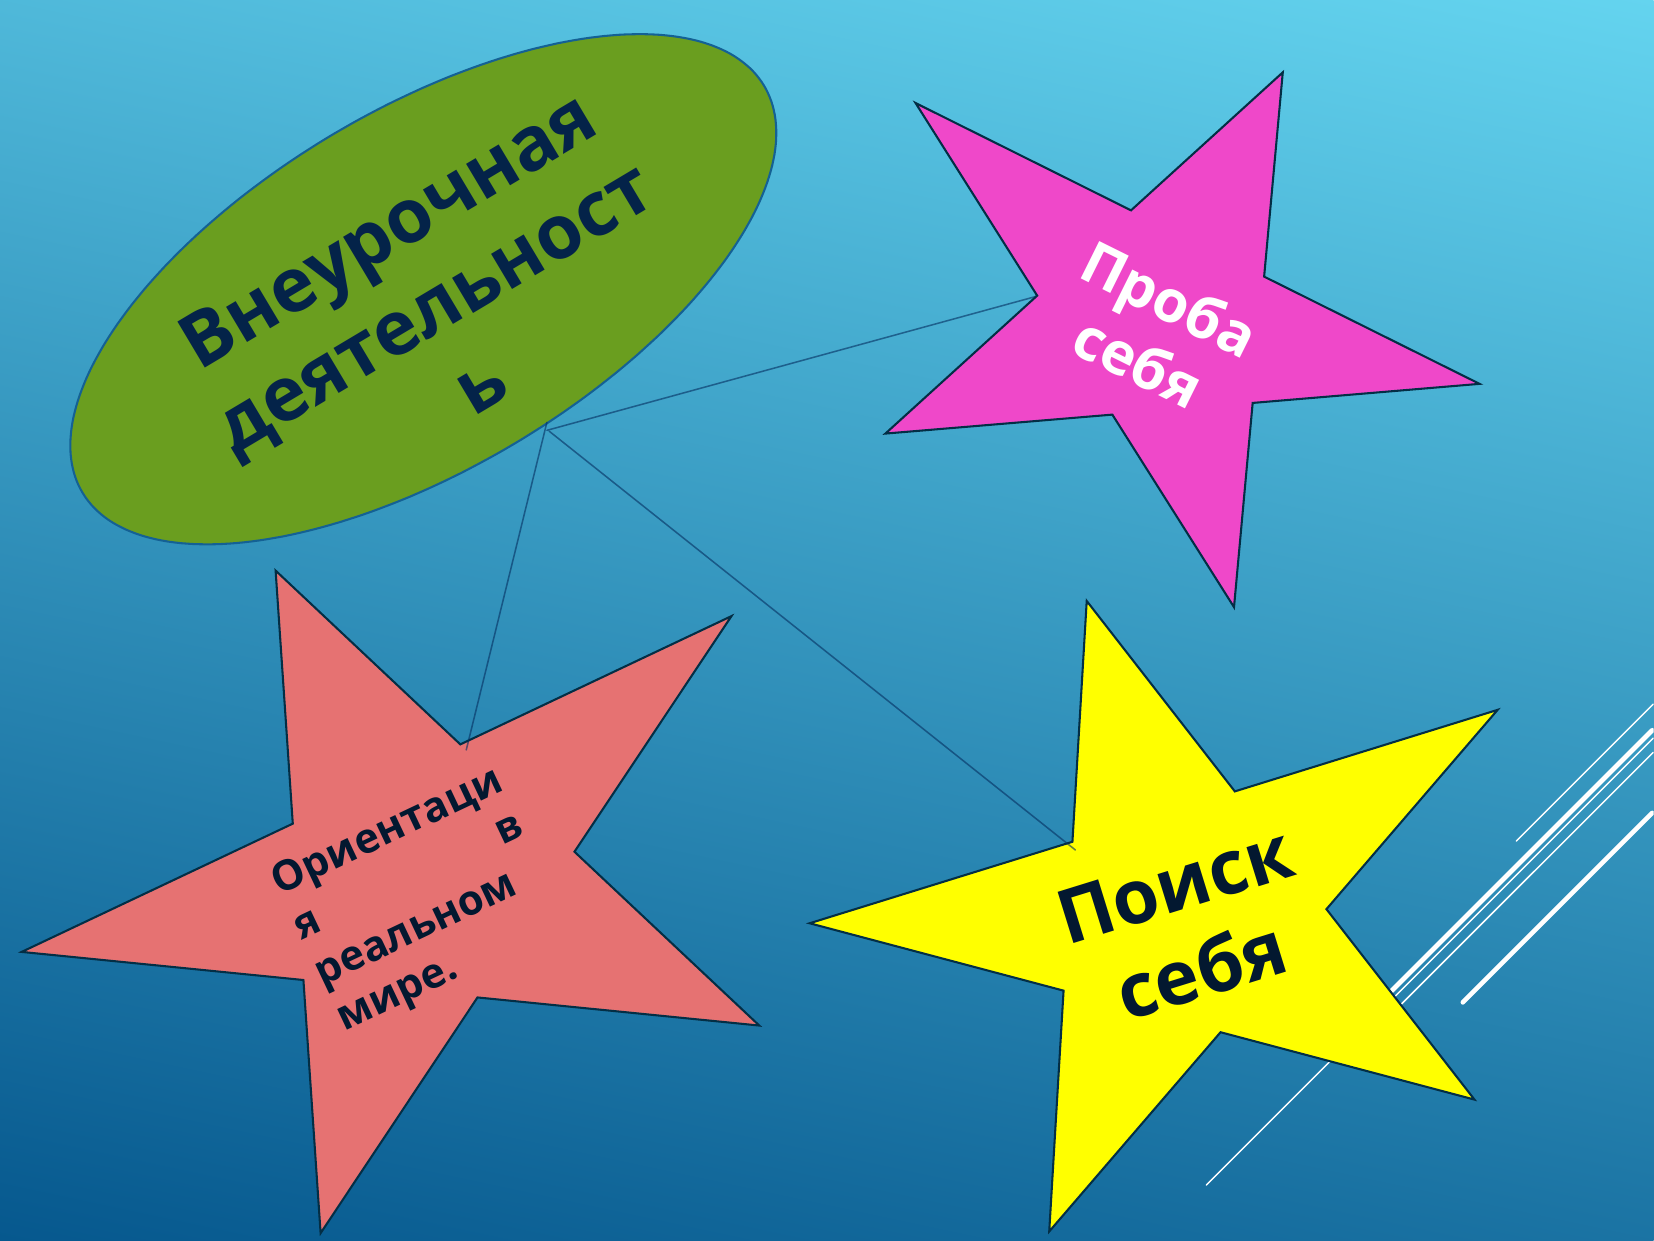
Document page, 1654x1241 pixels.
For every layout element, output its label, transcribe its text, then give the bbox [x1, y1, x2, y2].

text_box Ориентация в реальном мире. [21, 570, 760, 1234]
text_box Внеурочная деятельность [70, 34, 777, 545]
text_box Проба себя [885, 72, 1480, 608]
text_box Поиск себя [809, 600, 1498, 1232]
